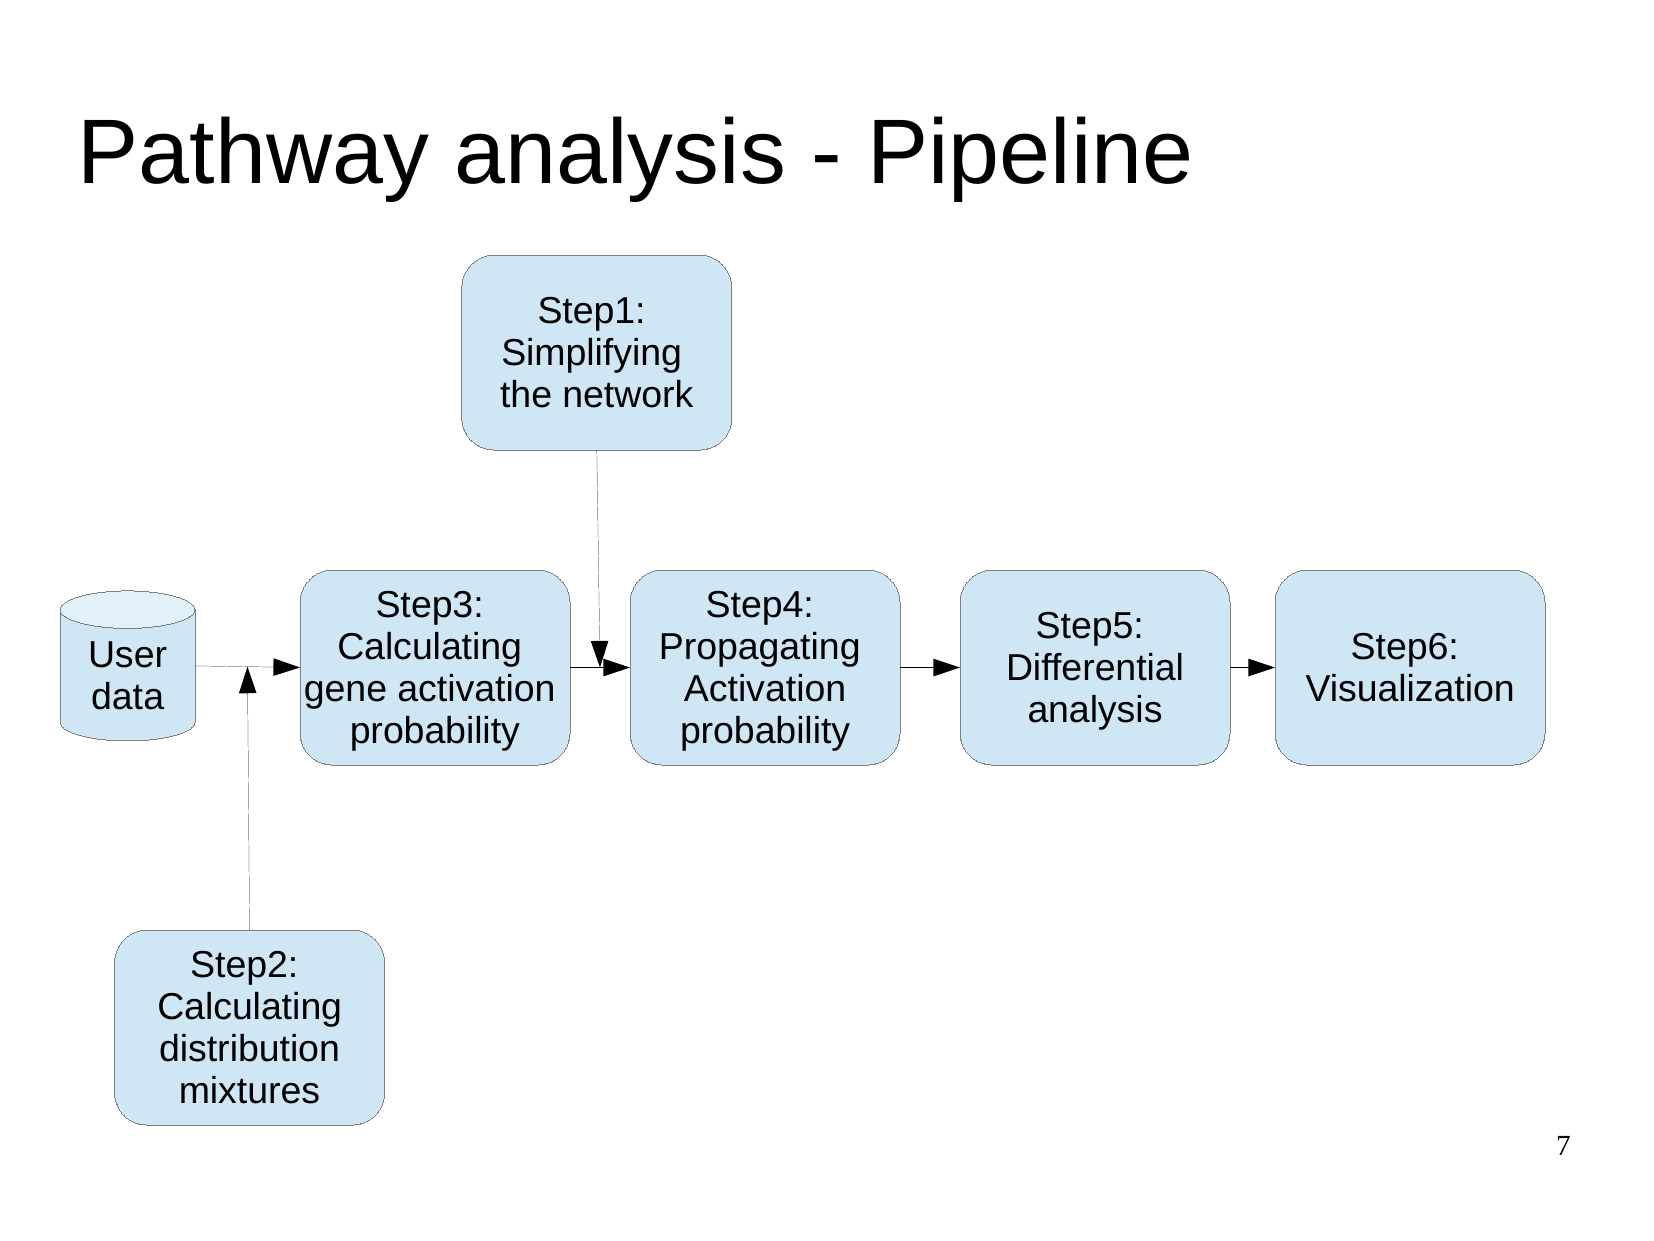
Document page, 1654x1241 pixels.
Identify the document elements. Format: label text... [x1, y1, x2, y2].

text_box Step3: Calculating gene activation probability [300, 570, 571, 766]
text_box User data [60, 610, 196, 741]
text_box Step4: Propagating Activation probability [630, 570, 901, 766]
text_box Step6: Visualization [1275, 570, 1546, 766]
text_box Step2: Calculating distribution mixtures [114, 930, 385, 1126]
text_box Pathway analysis - Pipeline [60, 90, 1576, 214]
text_box Step1: Simplifying the network [461, 255, 732, 451]
text_box Step5: Differential analysis [960, 570, 1231, 766]
